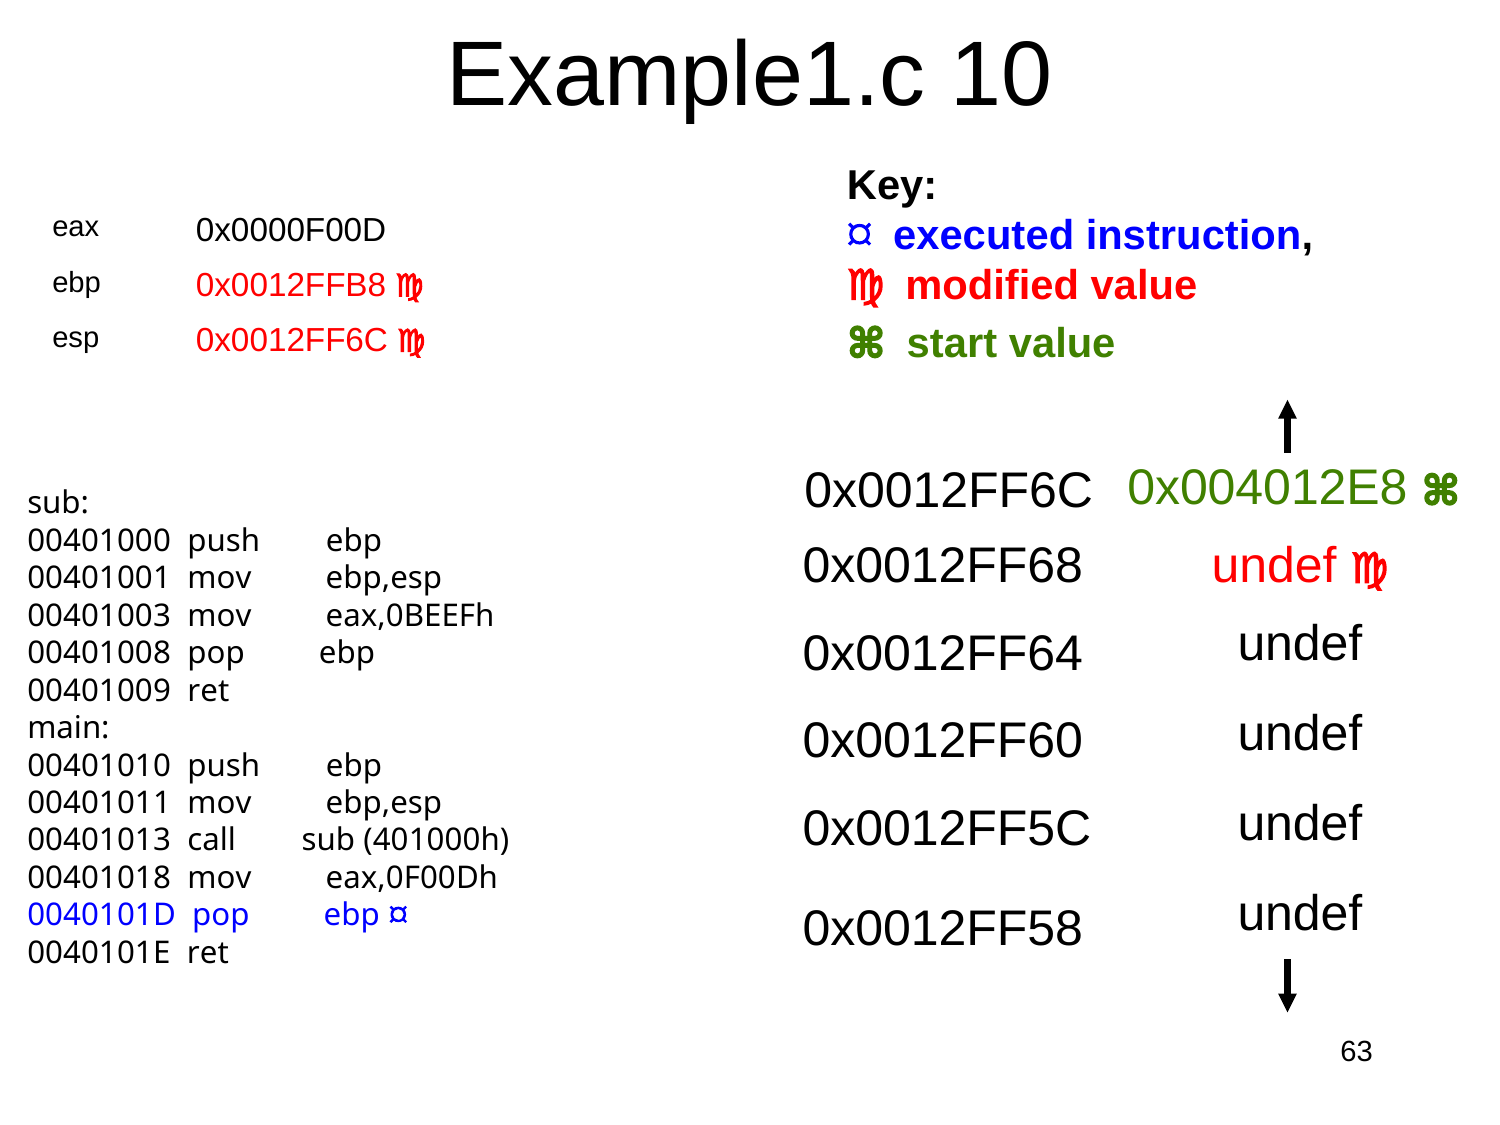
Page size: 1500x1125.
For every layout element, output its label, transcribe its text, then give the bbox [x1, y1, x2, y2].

text_box sub: 00401000 push ebp 00401001 mov ebp,esp 00401003 mov eax,0BEEFh 00401008 pop ebp 00401009 ret main: 00401010 push ebp 00401011 mov ebp,esp 00401013 call sub (401000h) 00401018 mov eax,0F00Dh 0040101D pop ebp  0040101E ret [12, 474, 775, 1101]
table_cell ebp [38, 255, 181, 311]
text_box <number> [1074, 1025, 1388, 1101]
table_cell undef [1112, 872, 1487, 962]
table_cell undef [1112, 692, 1487, 783]
text_box 0x0012FF60 [787, 699, 1098, 776]
text_box 0x0012FF6C [789, 449, 1108, 526]
table_cell 0x0012FF6C  [181, 311, 525, 366]
text_box 0x0012FF58 [787, 887, 1098, 963]
text_box Key: executed instruction, modified value start value [832, 149, 1340, 376]
text_box 0x0012FF64 [787, 612, 1098, 688]
text_box 0x0012FF68 [787, 524, 1098, 601]
title Example1.c 10 [112, 0, 1388, 163]
table_header 0x004012E8  [1112, 447, 1487, 525]
table_cell undef [1112, 783, 1487, 872]
table_cell esp [38, 311, 181, 366]
table_cell 0x0012FFB8  [181, 255, 525, 311]
text_box 0x0012FF5C [787, 787, 1107, 863]
table_header eax [38, 200, 181, 255]
table_cell undef [1112, 603, 1487, 692]
table_header undef  [1112, 525, 1487, 603]
table_header 0x0000F00D [181, 200, 525, 255]
